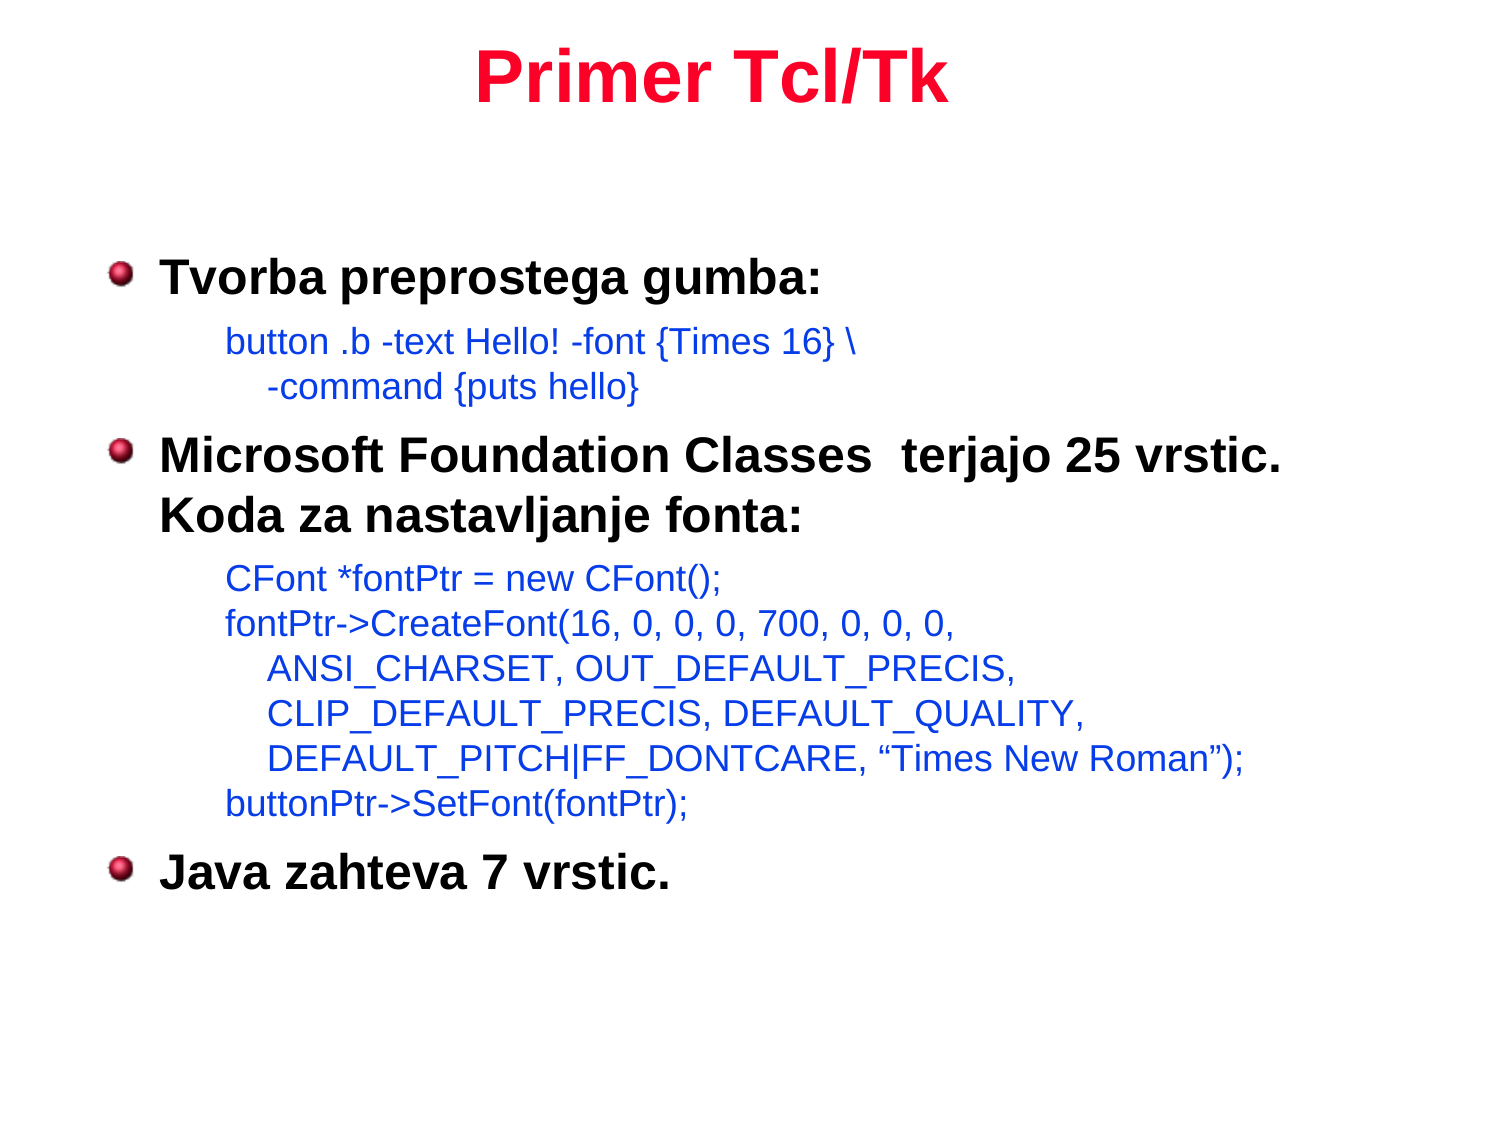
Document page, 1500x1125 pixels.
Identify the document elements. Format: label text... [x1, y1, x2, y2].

title Primer Tcl/Tk [87, 6, 1338, 125]
list Tvorba preprostega gumba: button .b -text Hello! -font {Times 16} \ -command {puts hello} Microsoft Foundation Classes terjajo 25 vrstic. Koda za nastavljanje fonta: CFont *fontPtr = new CFont(); fontPtr->CreateFont(16, 0, 0, 0, 700, 0, 0, 0, ANSI_CHARSET, OUT_DEFAULT_PRECIS, CLIP_DEFAULT_PRECIS, DEFAULT_QUALITY, DEFAULT_PITCH|FF_DONTCARE, “Times New Roman”); buttonPtr->SetFont(fontPtr); Java zahteva 7 vrstic. [87, 237, 1413, 963]
